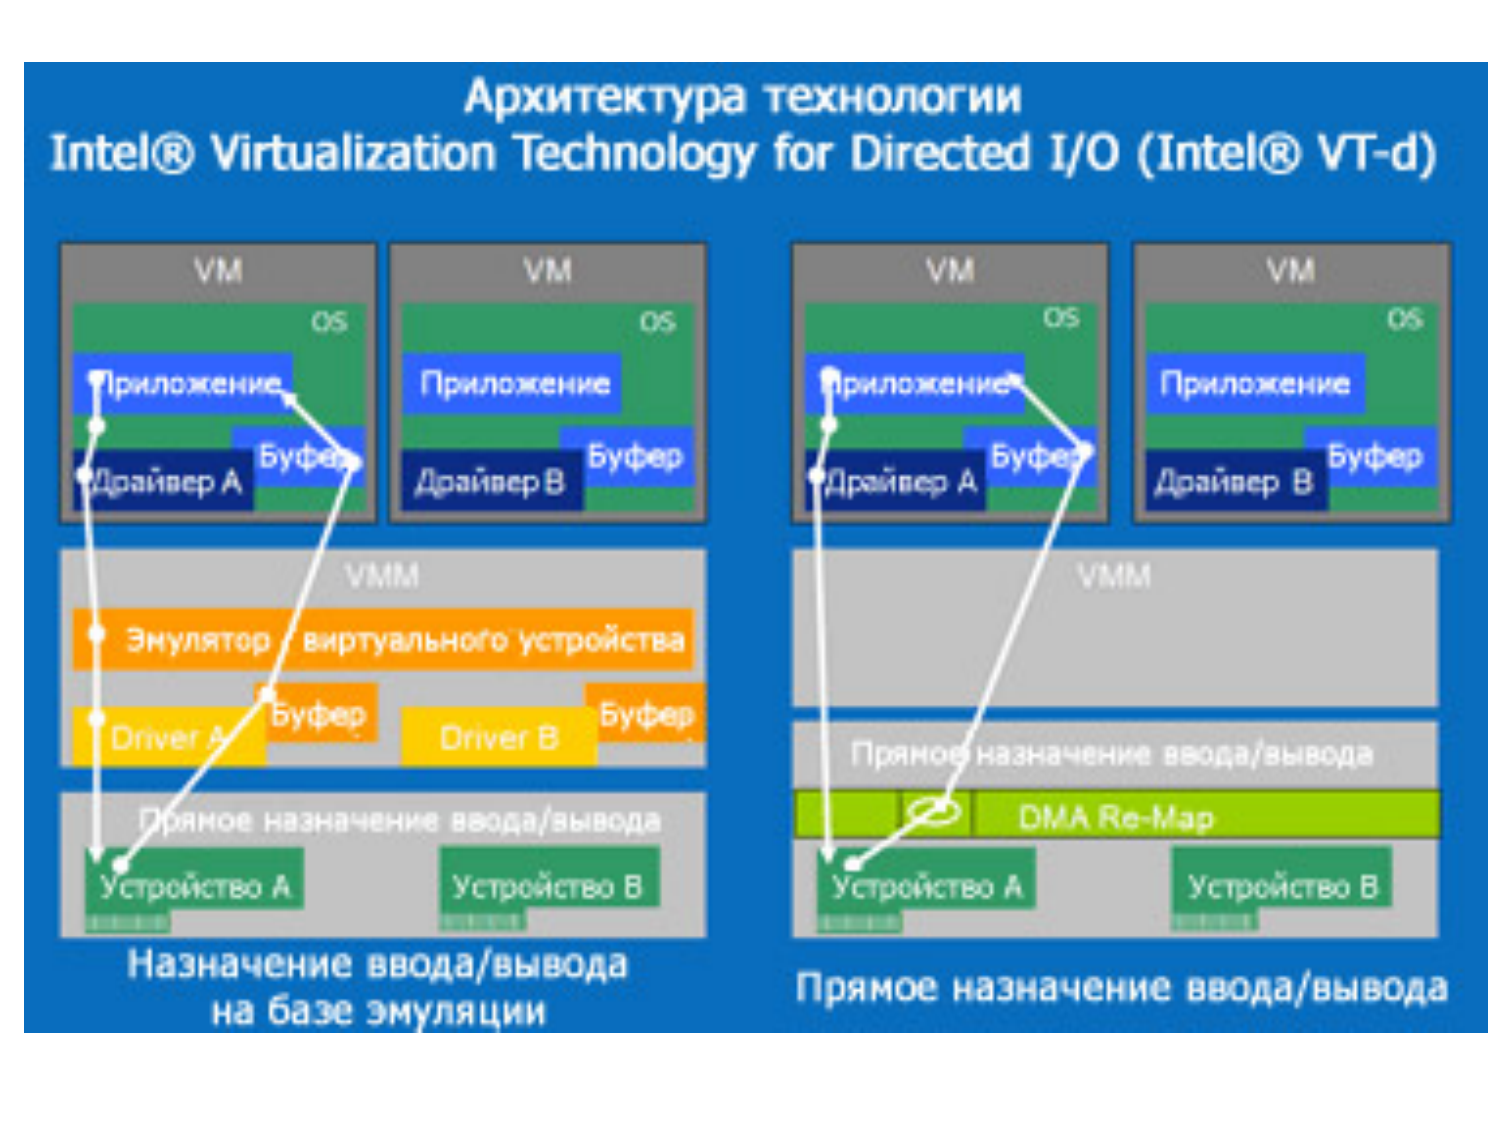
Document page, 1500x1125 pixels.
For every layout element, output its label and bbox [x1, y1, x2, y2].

picture [24, 62, 1488, 1033]
